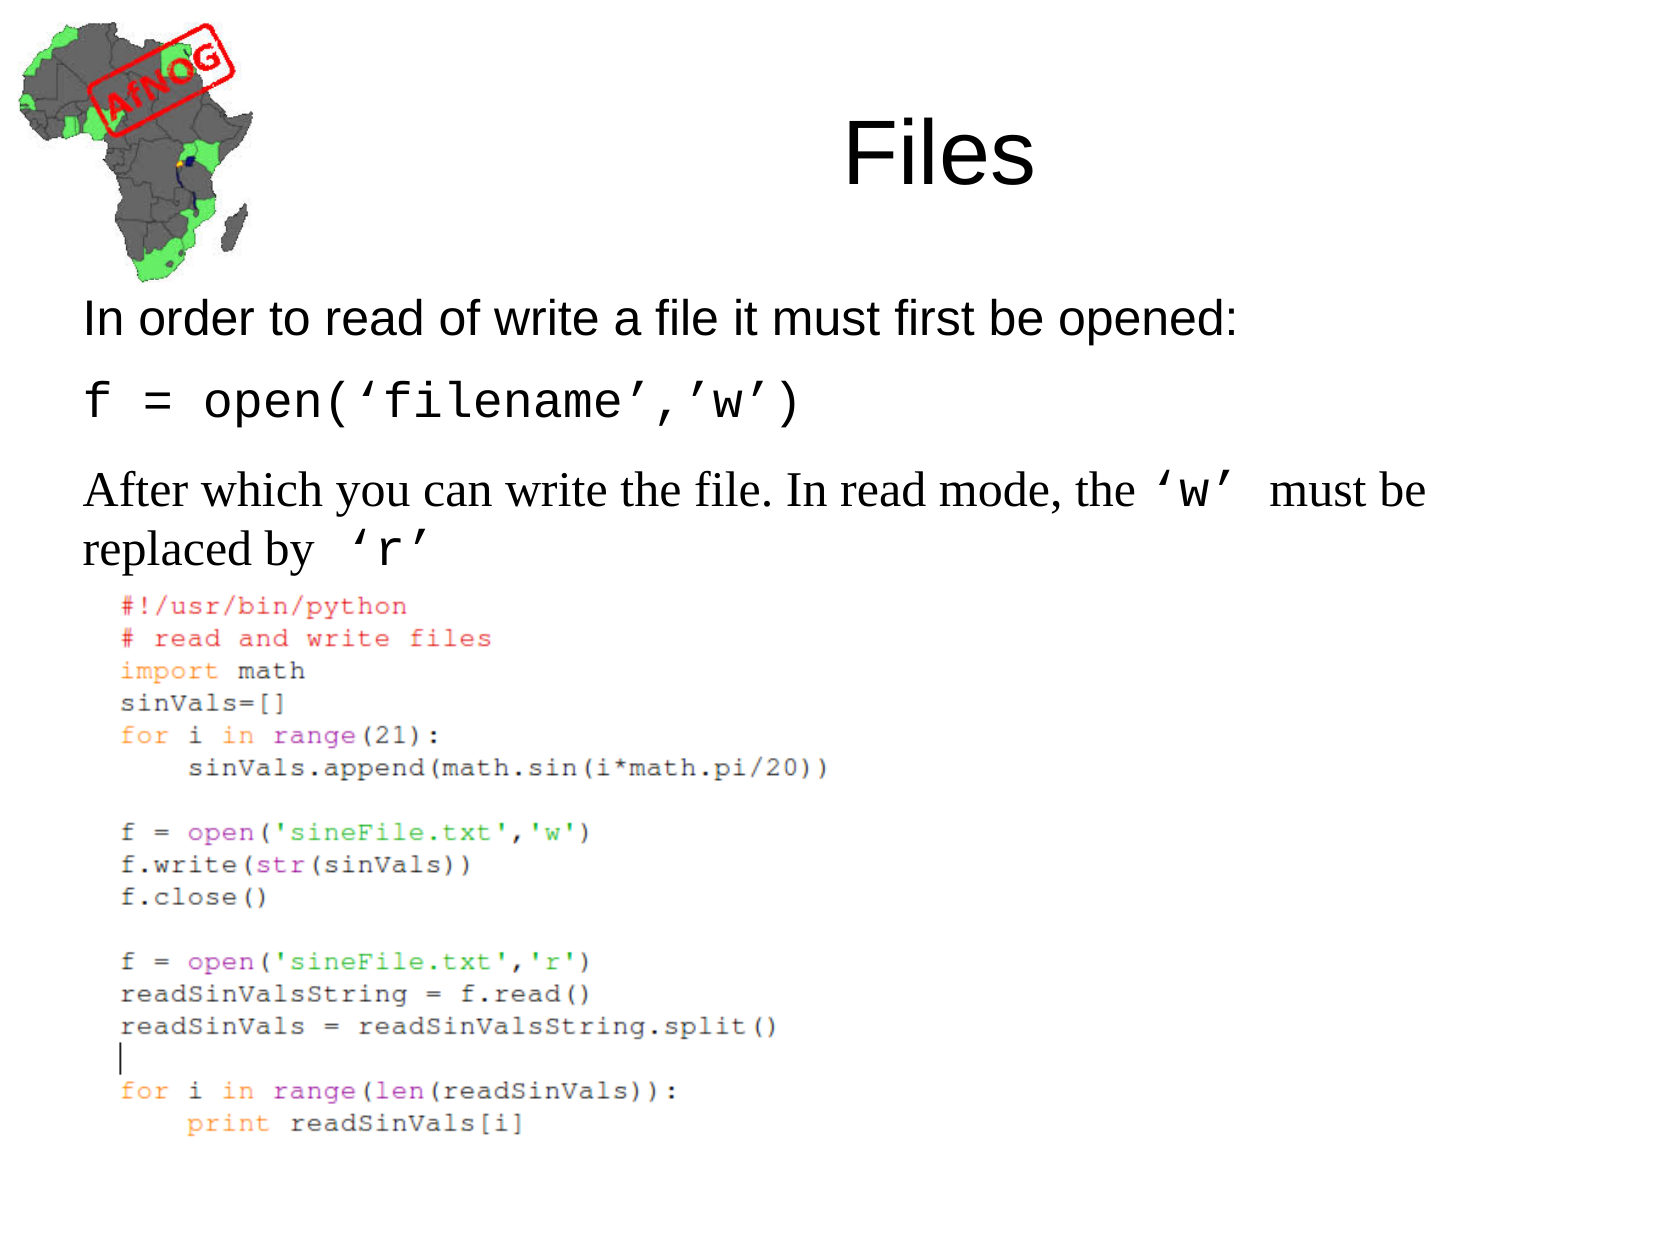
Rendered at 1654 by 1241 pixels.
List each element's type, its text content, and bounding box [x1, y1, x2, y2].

list In order to read of write a file it must first be opened: f = open(‘filename’,’w’) After which you can write the file. In read mode, the ‘w’ must be replaced by ‘r’ [82, 290, 1571, 1010]
title Files [289, 49, 1591, 257]
picture [9, 0, 259, 291]
picture [113, 592, 871, 1156]
